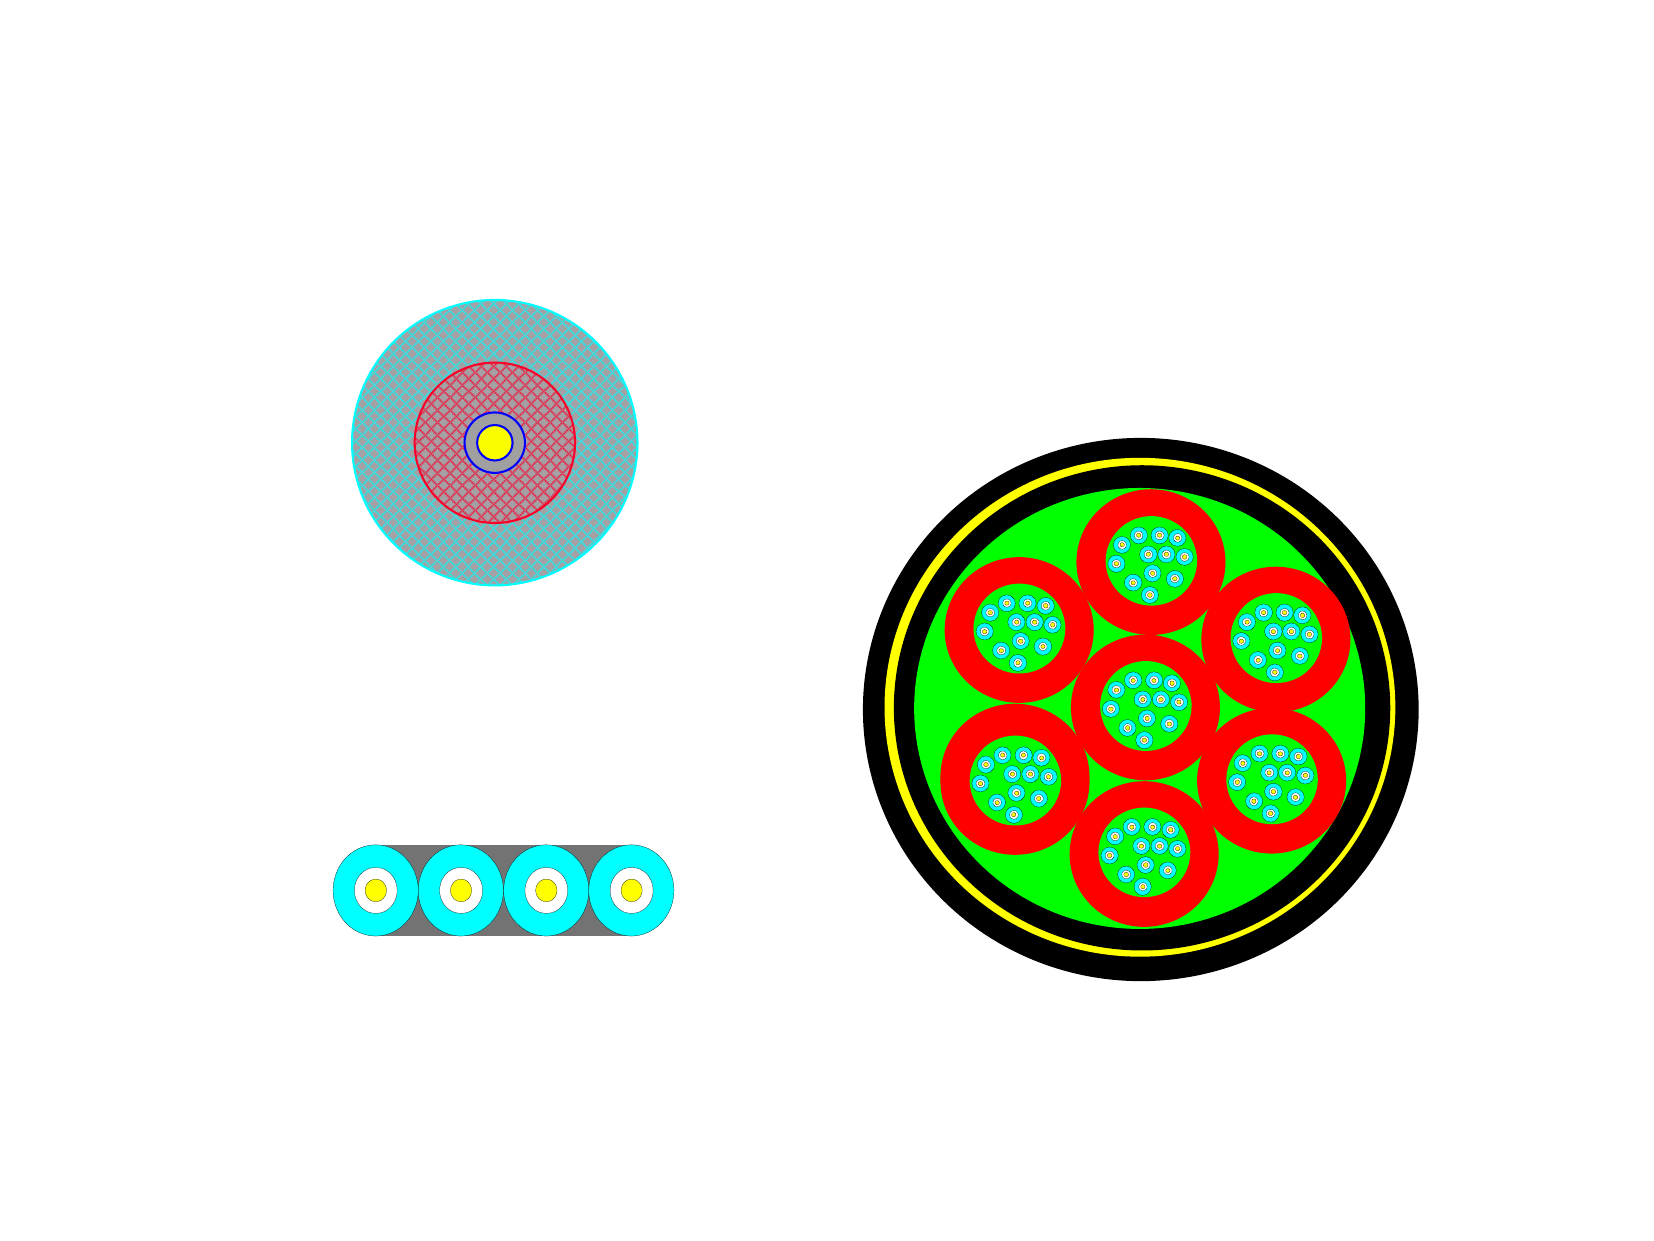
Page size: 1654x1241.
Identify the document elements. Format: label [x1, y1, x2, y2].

picture [332, 844, 676, 938]
picture [862, 437, 1421, 983]
text_box [352, 299, 638, 586]
